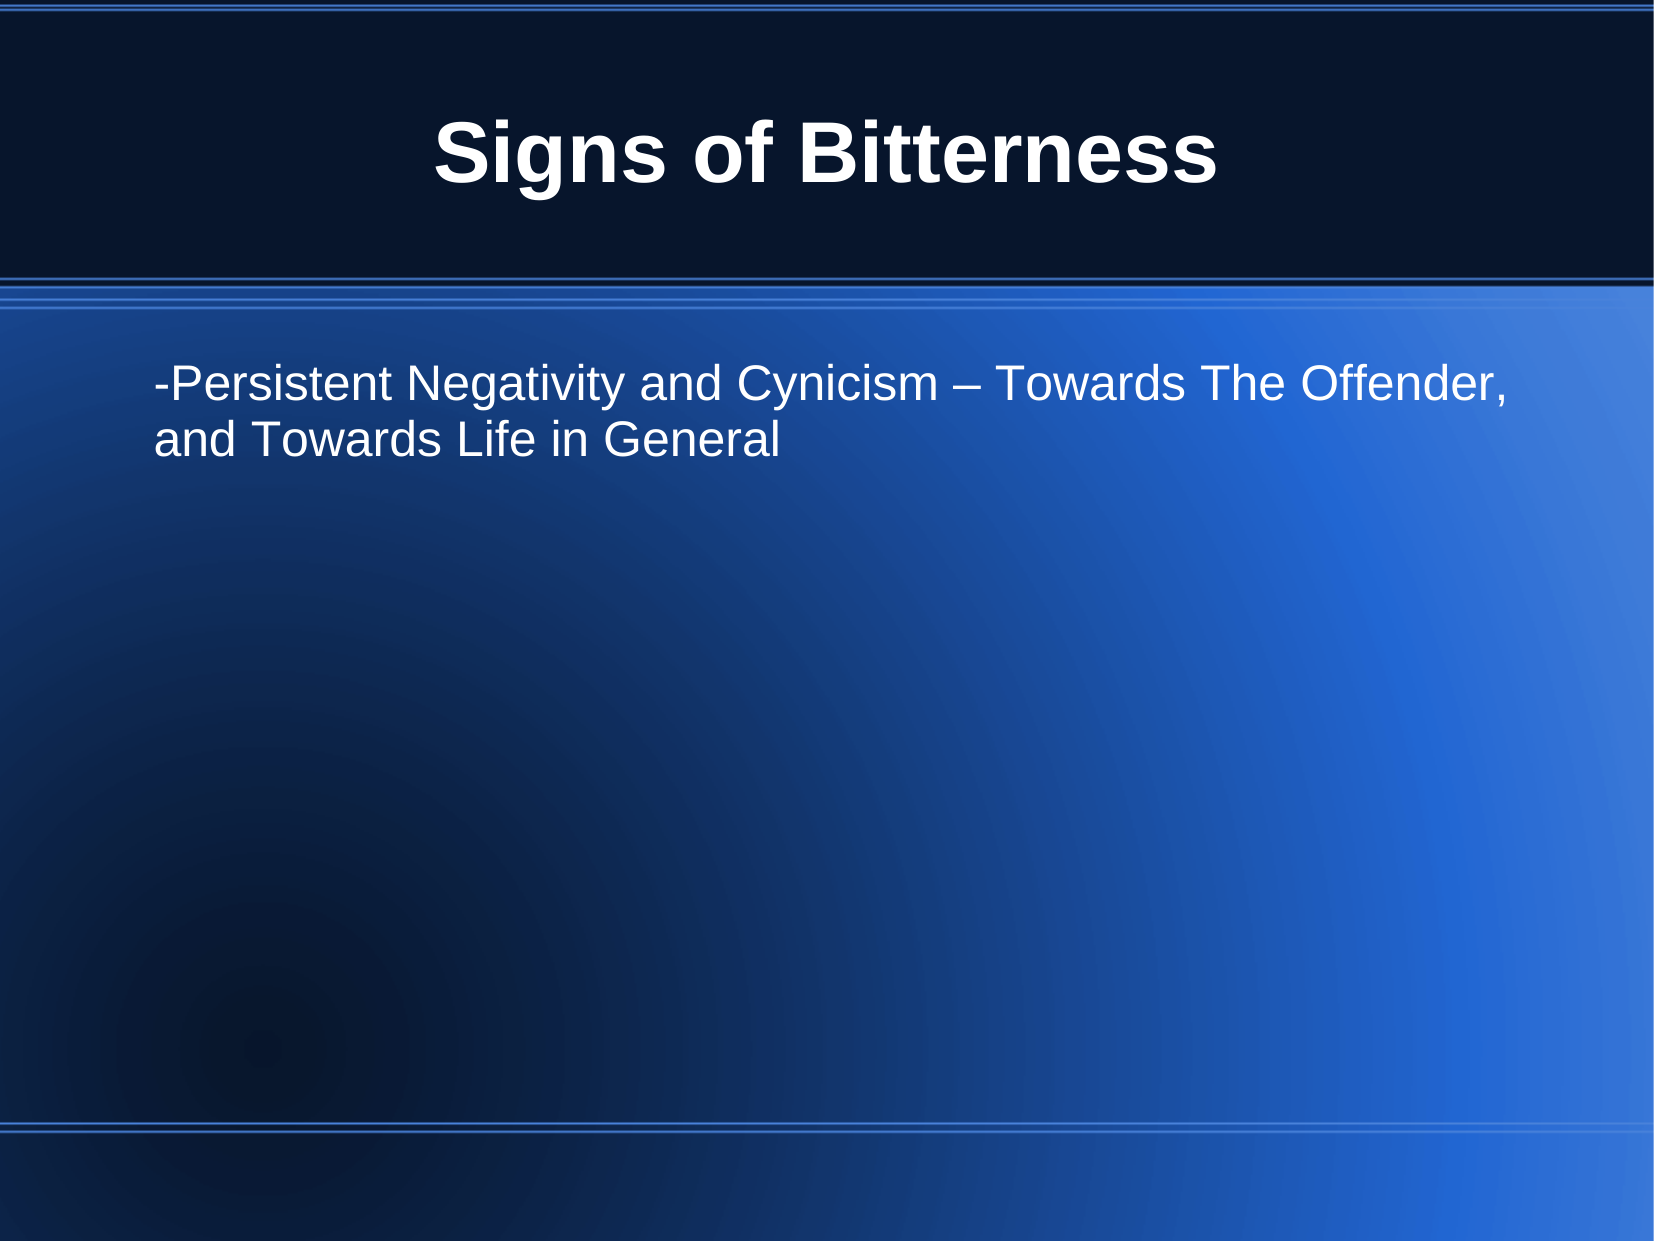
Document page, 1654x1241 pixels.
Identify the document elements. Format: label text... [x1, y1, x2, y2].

title Signs of Bitterness [82, 49, 1571, 257]
list -Persistent Negativity and Cynicism – Towards The Offender, and Towards Life in General [82, 355, 1571, 1058]
picture [0, 0, 1654, 1241]
